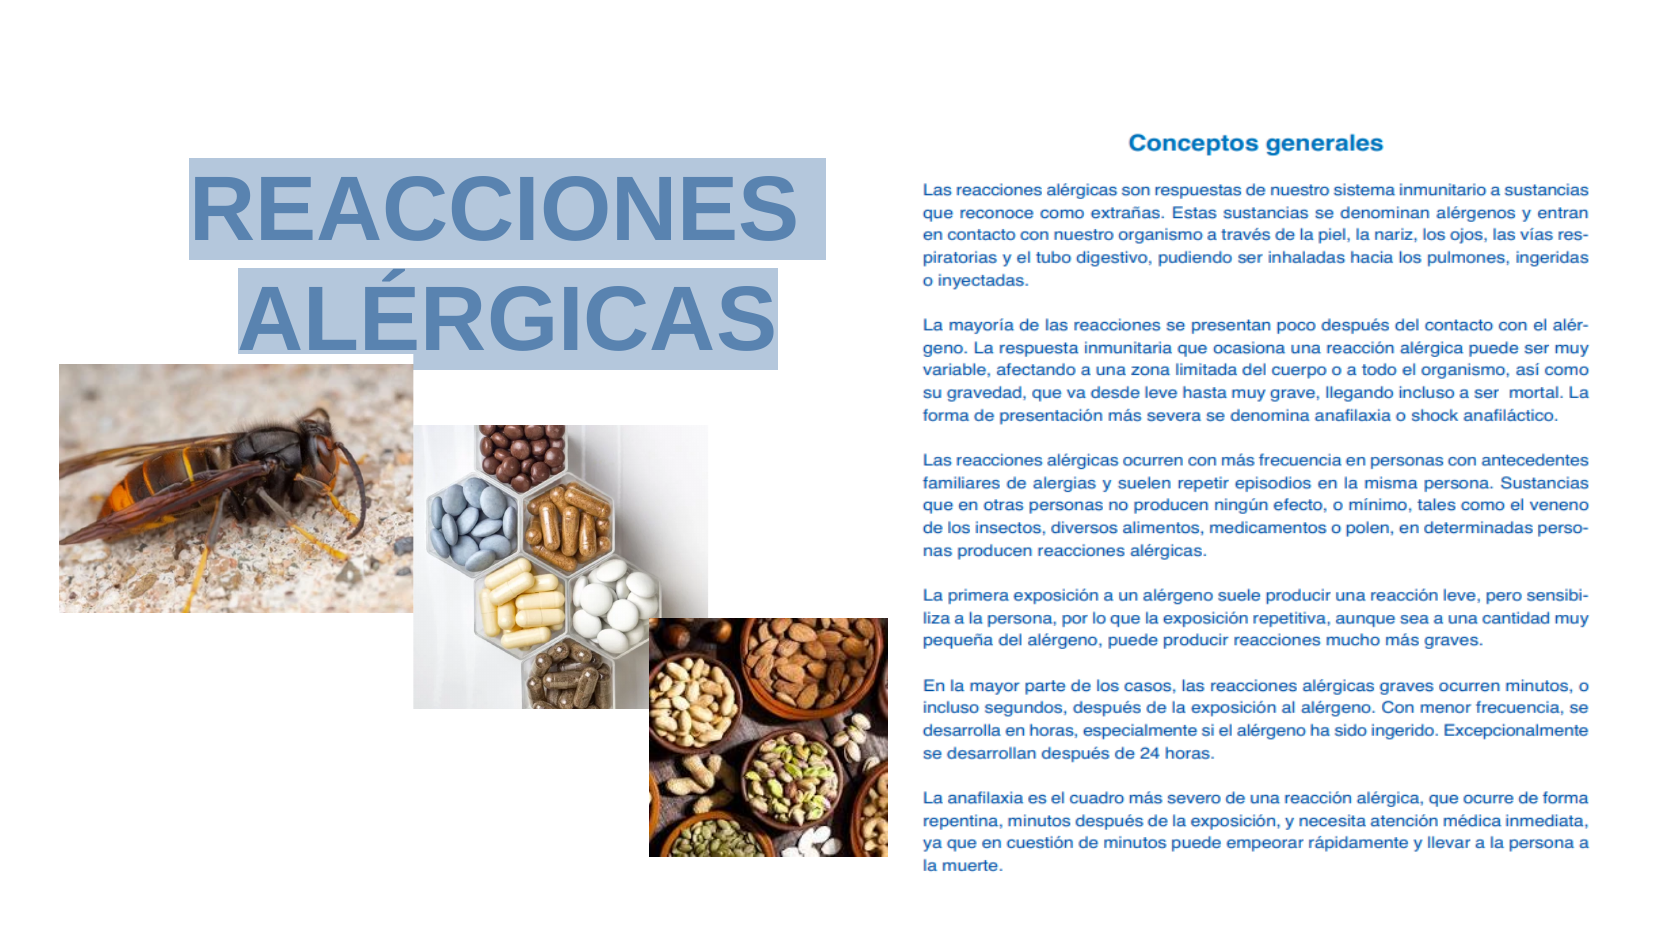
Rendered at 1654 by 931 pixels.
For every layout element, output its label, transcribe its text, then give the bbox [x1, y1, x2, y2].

title REACCIONES ALÉRGICAS [0, 149, 826, 355]
picture [59, 88, 1590, 916]
